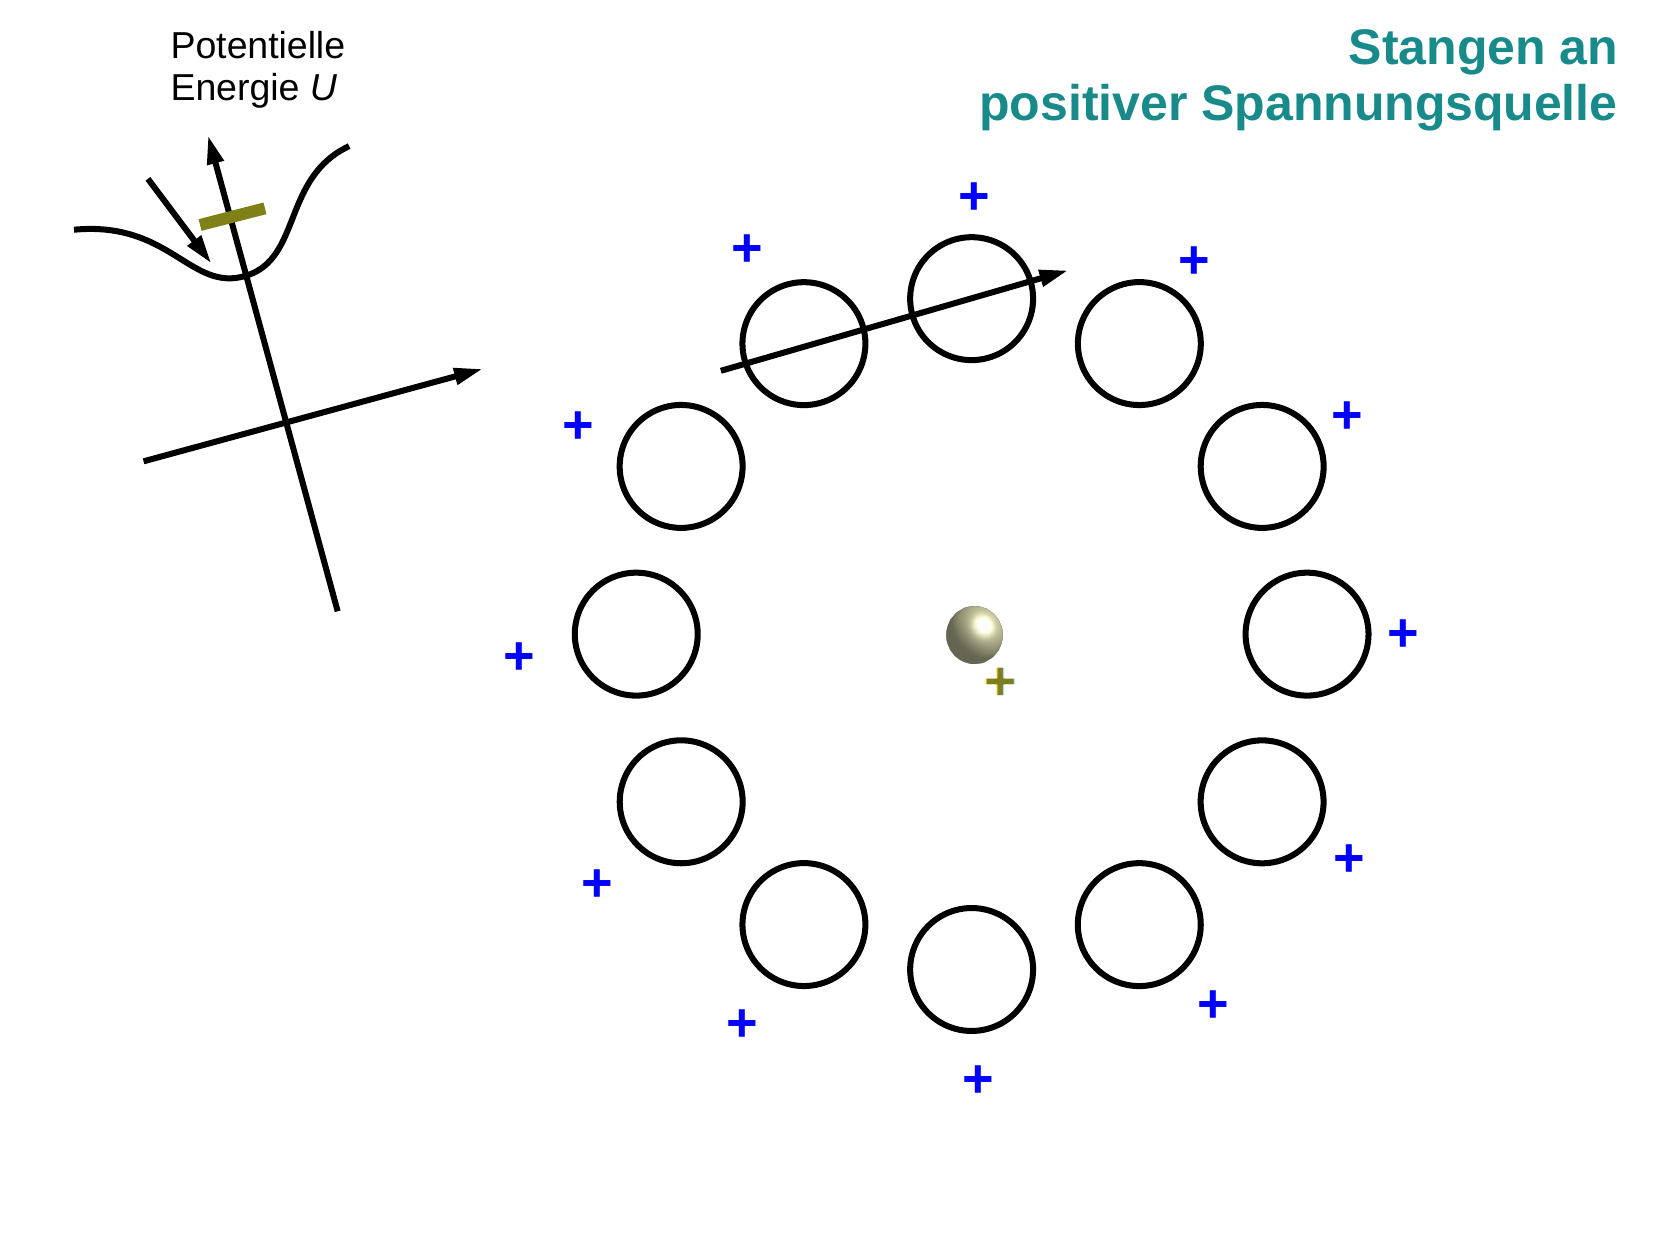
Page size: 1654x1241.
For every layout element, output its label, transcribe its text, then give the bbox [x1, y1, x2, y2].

text_box + [1318, 820, 1380, 896]
text_box + [712, 985, 774, 1061]
text_box + [489, 618, 551, 694]
text_box + [947, 1041, 1010, 1117]
text_box Potentielle Energie U [152, 14, 364, 119]
text_box + [566, 845, 628, 921]
text_box + [1164, 222, 1226, 298]
text_box + [716, 210, 778, 286]
text_box + [1372, 595, 1435, 671]
text_box + [1316, 376, 1378, 453]
text_box + [1183, 966, 1245, 1042]
picture [971, 646, 1033, 722]
text_box Stangen an positiver Spannungsquelle [964, 11, 1633, 139]
text_box + [943, 158, 1005, 234]
text_box + [547, 387, 610, 463]
